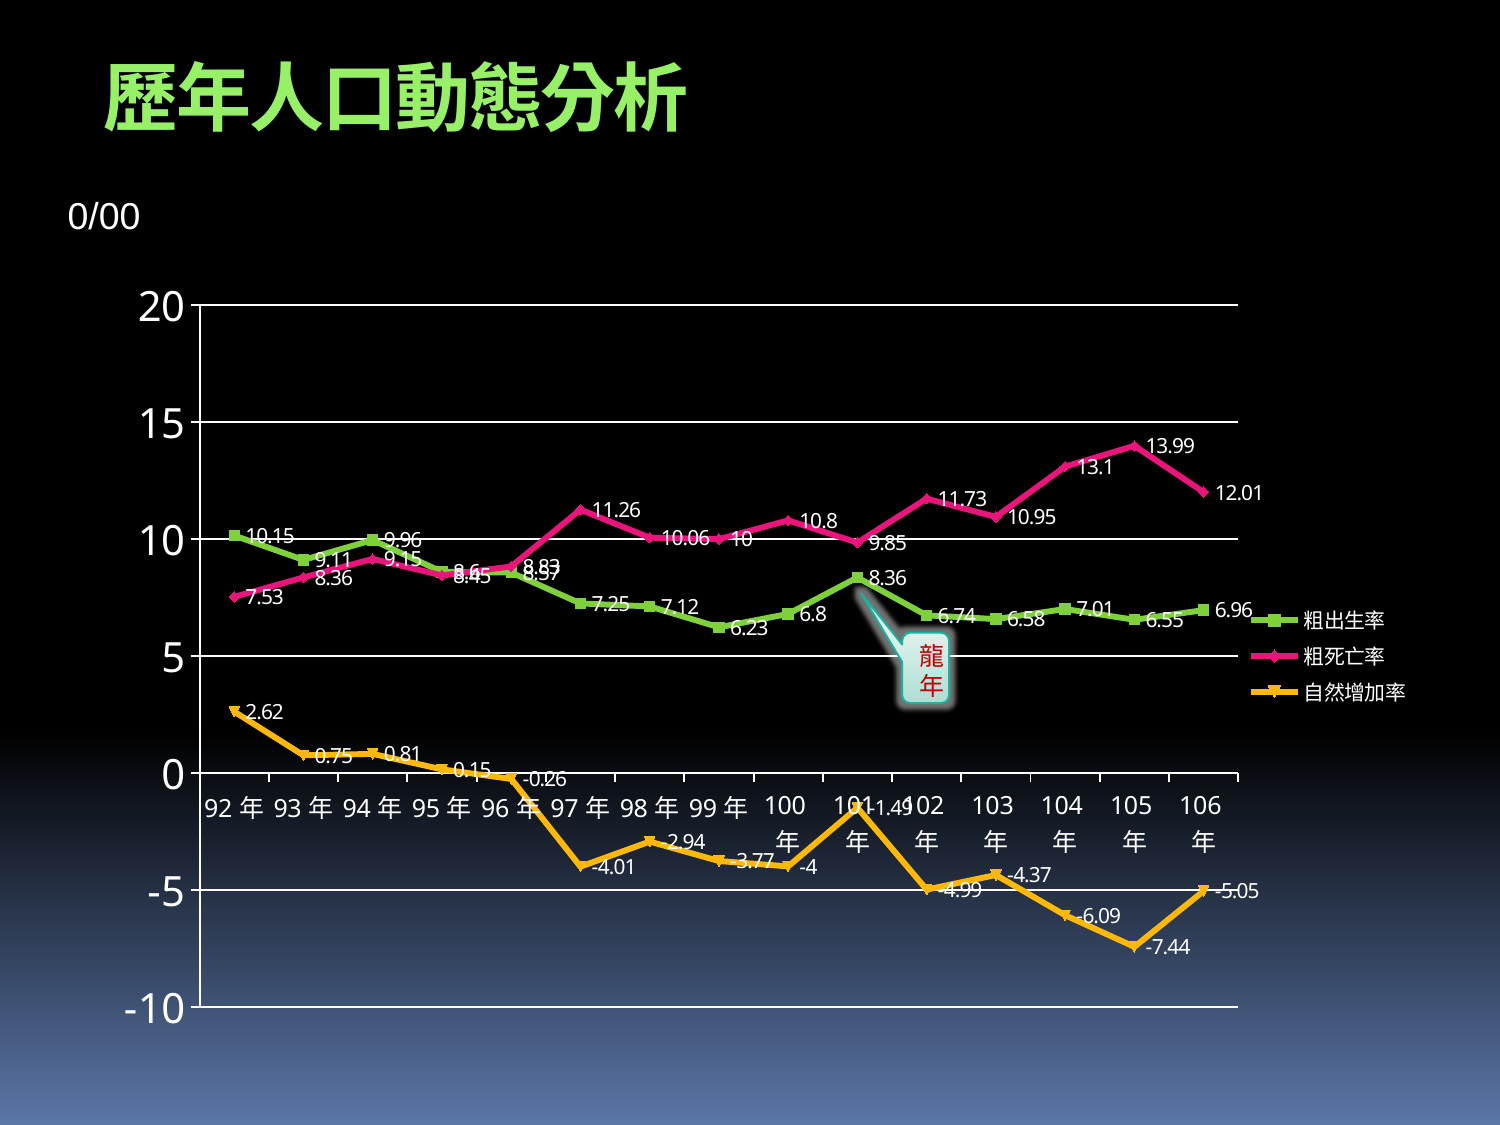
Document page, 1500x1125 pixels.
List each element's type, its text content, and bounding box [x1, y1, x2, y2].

text_box 0/00 [53, 184, 302, 245]
chart [82, 269, 1425, 1043]
title 歷年人口動態分析 [88, 42, 1439, 273]
